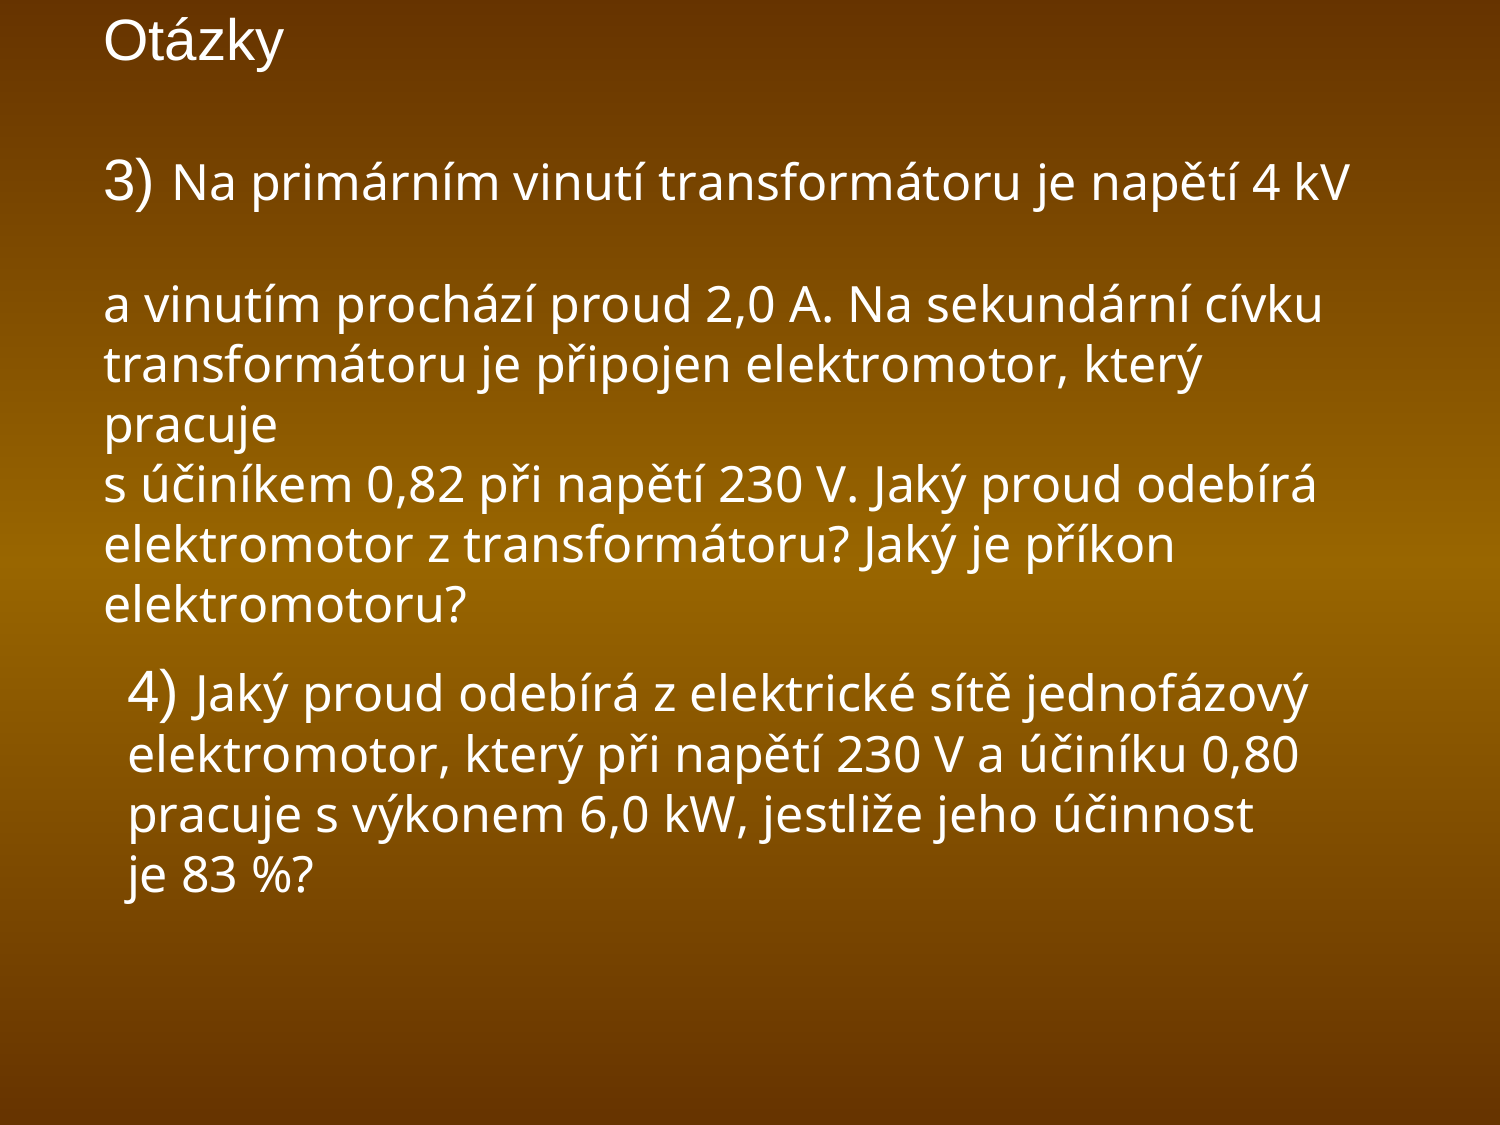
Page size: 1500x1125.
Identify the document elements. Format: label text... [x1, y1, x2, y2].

text_box Otázky 3) Na primárním vinutí transformátoru je napětí 4 kV a vinutím prochází proud 2,0 A. Na sekundární cívku transformátoru je připojen elektromotor, který pracuje s účiníkem 0,82 při napětí 230 V. Jaký proud odebírá elektromotor z transformátoru? Jaký je příkon elektromotoru? [88, 0, 1377, 640]
text_box 4) Jaký proud odebírá z elektrické sítě jednofázový elektromotor, který při napětí 230 V a účiníku 0,80 pracuje s výkonem 6,0 kW, jestliže jeho účinnost je 83 %? [112, 645, 1405, 911]
